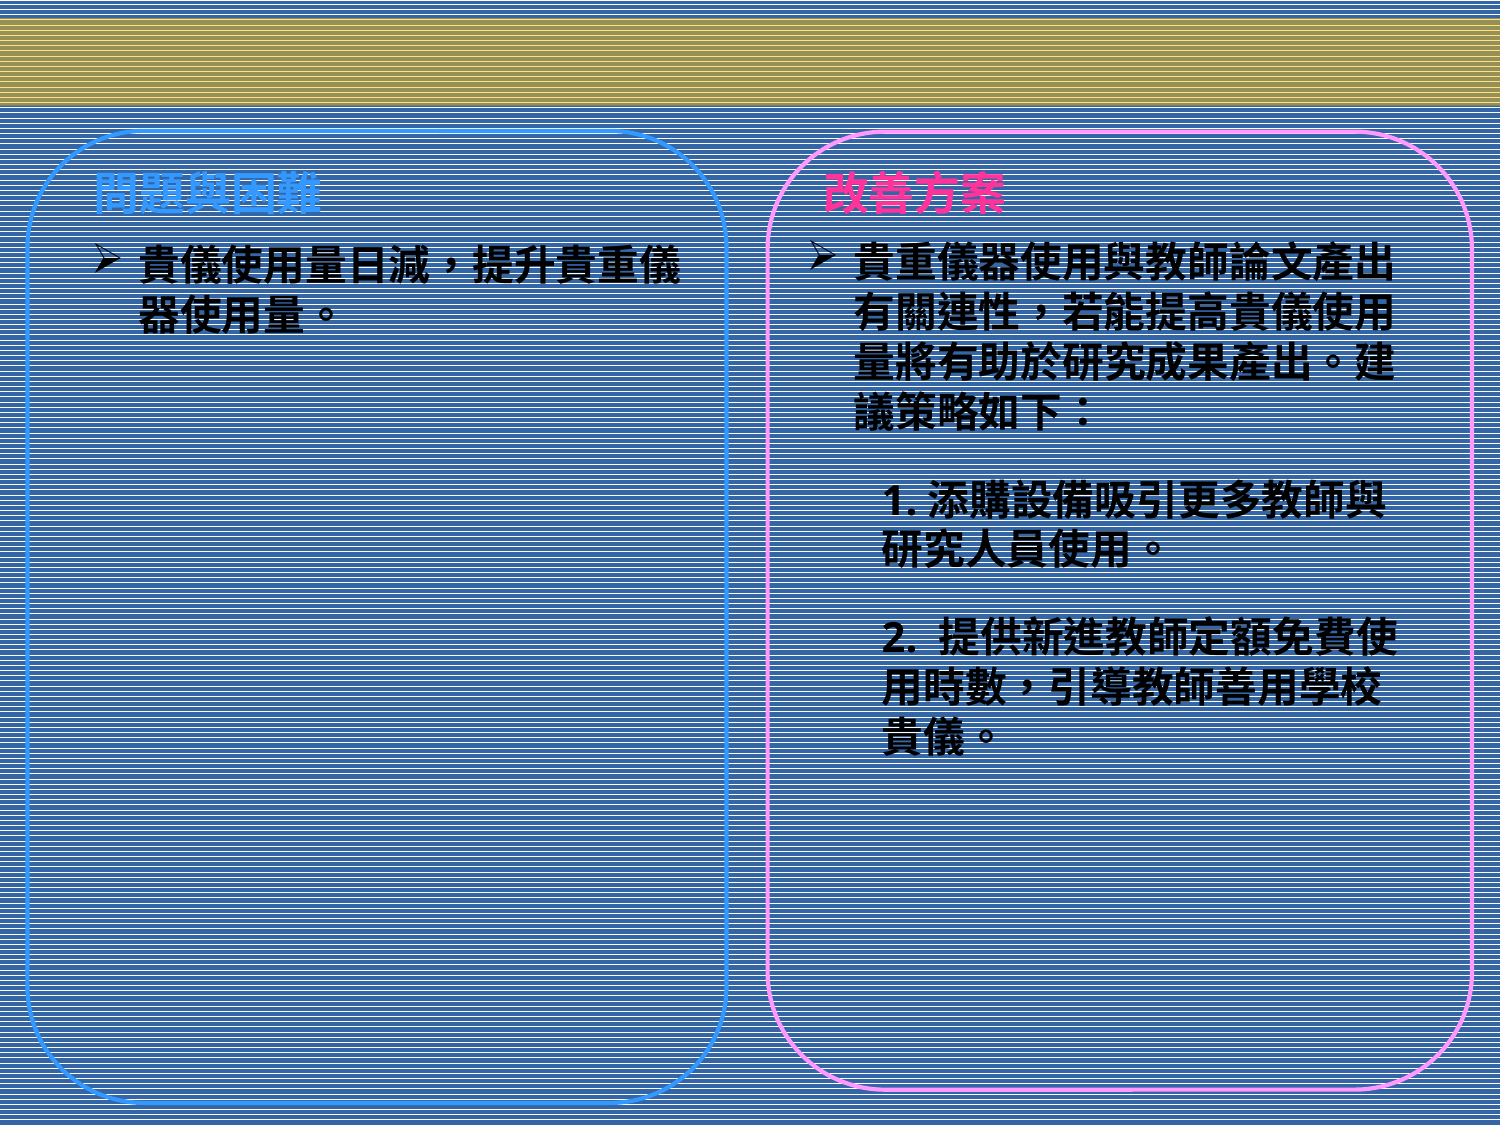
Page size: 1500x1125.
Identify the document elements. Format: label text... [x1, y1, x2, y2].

text_box 貴重儀器使用與教師論文產出有關連性，若能提高貴儀使用量將有助於研究成果產出。建議策略如下： 1.添購設備吸引更多教師與研究人員使用。 2. 提供新進教師定額免費使用時數，引導教師善用學校貴儀。 [791, 228, 1417, 769]
text_box [0, 18, 1500, 106]
text_box 問題與困難 [79, 156, 338, 227]
text_box 改善方案 [808, 156, 1022, 227]
text_box 貴儀使用量日減，提升貴重儀器使用量。 [76, 231, 702, 347]
